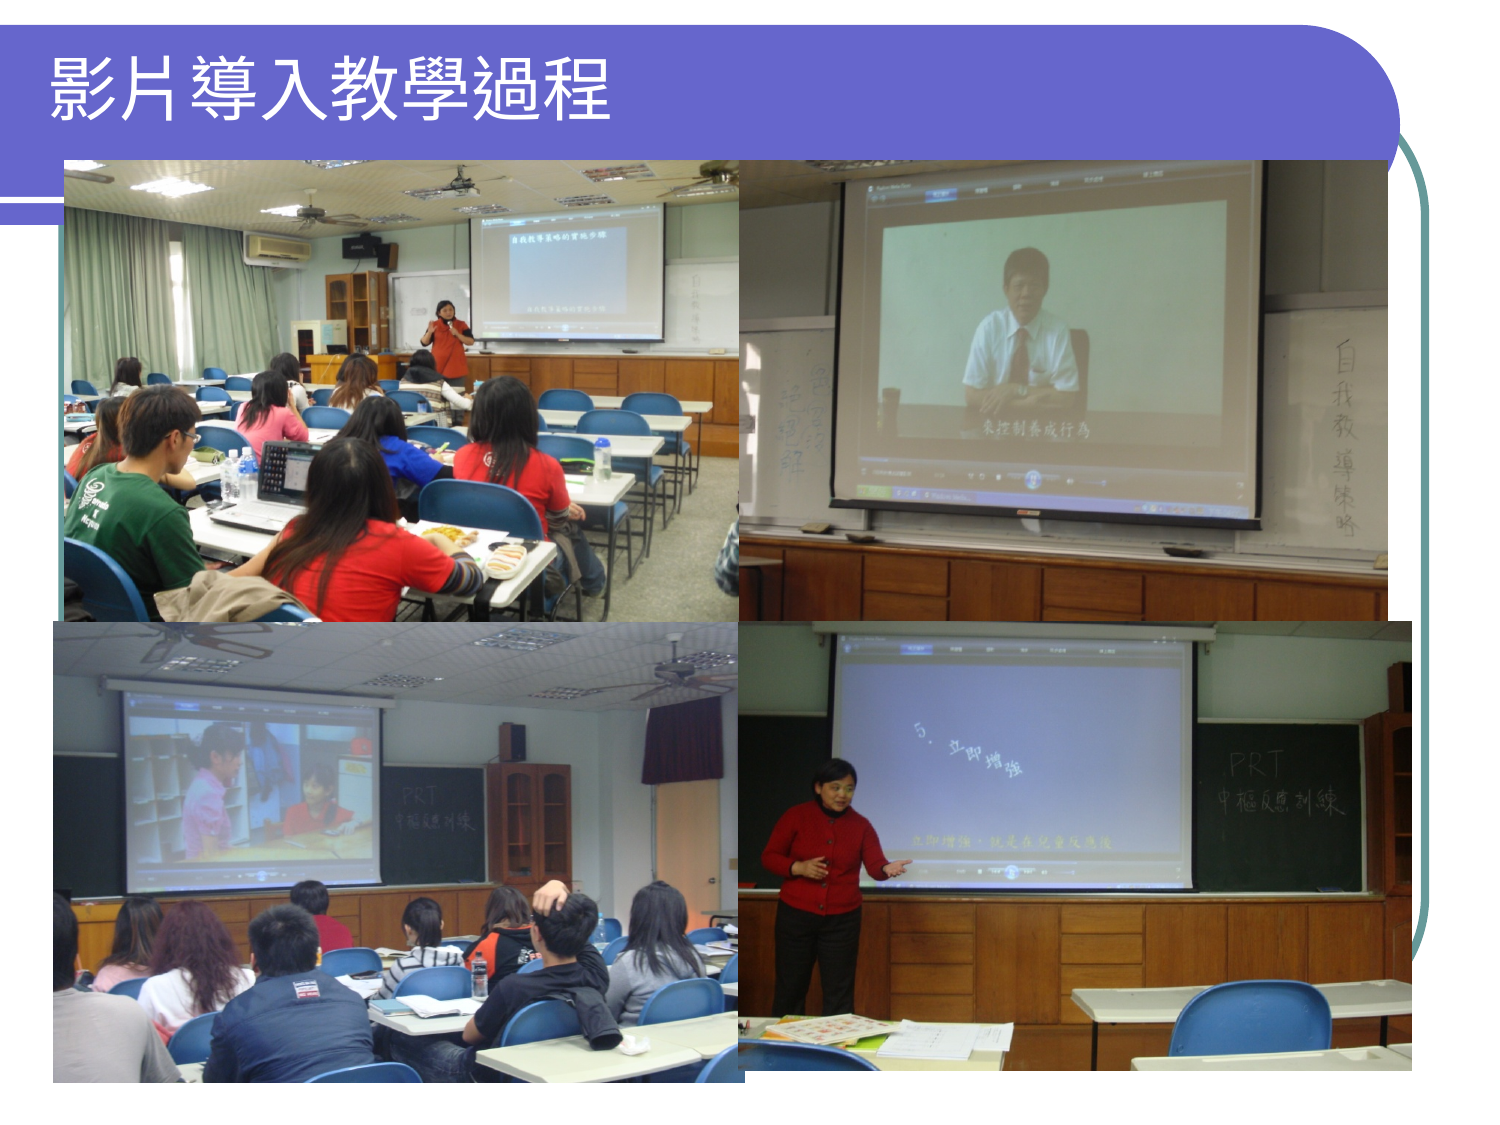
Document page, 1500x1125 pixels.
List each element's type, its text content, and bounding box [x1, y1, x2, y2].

picture [53, 160, 1412, 1083]
title 影片導入教學過程 [32, 37, 1347, 112]
